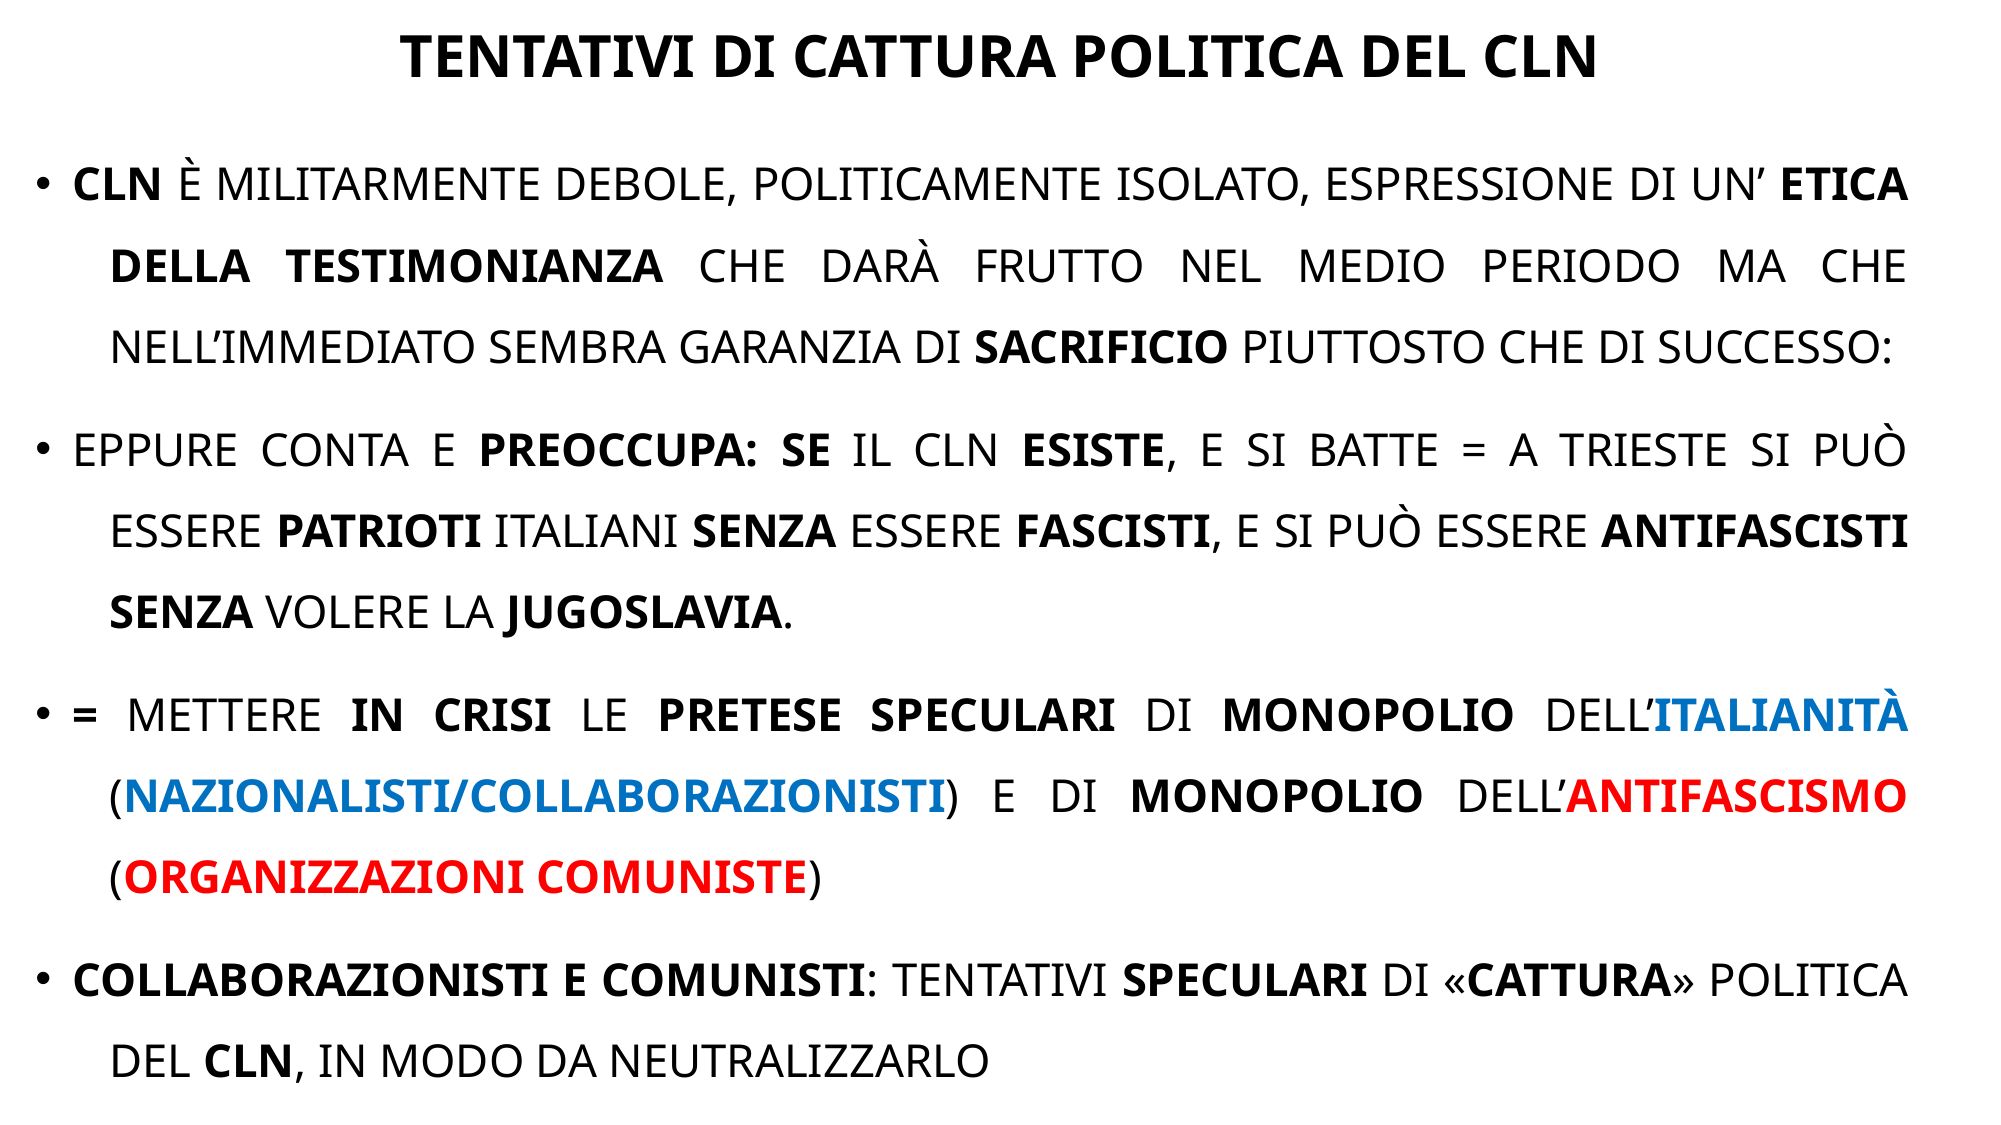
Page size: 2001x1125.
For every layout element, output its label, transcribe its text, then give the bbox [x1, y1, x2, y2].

title TENTATIVI DI CATTURA POLITICA DEL CLN [137, 17, 1863, 100]
list CLN È MILITARMENTE DEBOLE, POLITICAMENTE ISOLATO, ESPRESSIONE DI UN’ ETICA DELLA TESTIMONIANZA CHE DARÀ FRUTTO NEL MEDIO PERIODO MA CHE NELL’IMMEDIATO SEMBRA GARANZIA DI SACRIFICIO PIUTTOSTO CHE DI SUCCESSO: EPPURE CONTA E PREOCCUPA: SE IL CLN ESISTE, E SI BATTE = A TRIESTE SI PUÒ ESSERE PATRIOTI ITALIANI SENZA ESSERE FASCISTI, E SI PUÒ ESSERE ANTIFASCISTI SENZA VOLERE LA JUGOSLAVIA. = METTERE IN CRISI LE PRETESE SPECULARI DI MONOPOLIO DELL’ITALIANITÀ (NAZIONALISTI/COLLABORAZIONISTI) E DI MONOPOLIO DELL’ANTIFASCISMO (ORGANIZZAZIONI COMUNISTE) COLLABORAZIONISTI E COMUNISTI: TENTATIVI SPECULARI DI «CATTURA» POLITICA DEL CLN, IN MODO DA NEUTRALIZZARLO [20, 120, 1924, 1108]
